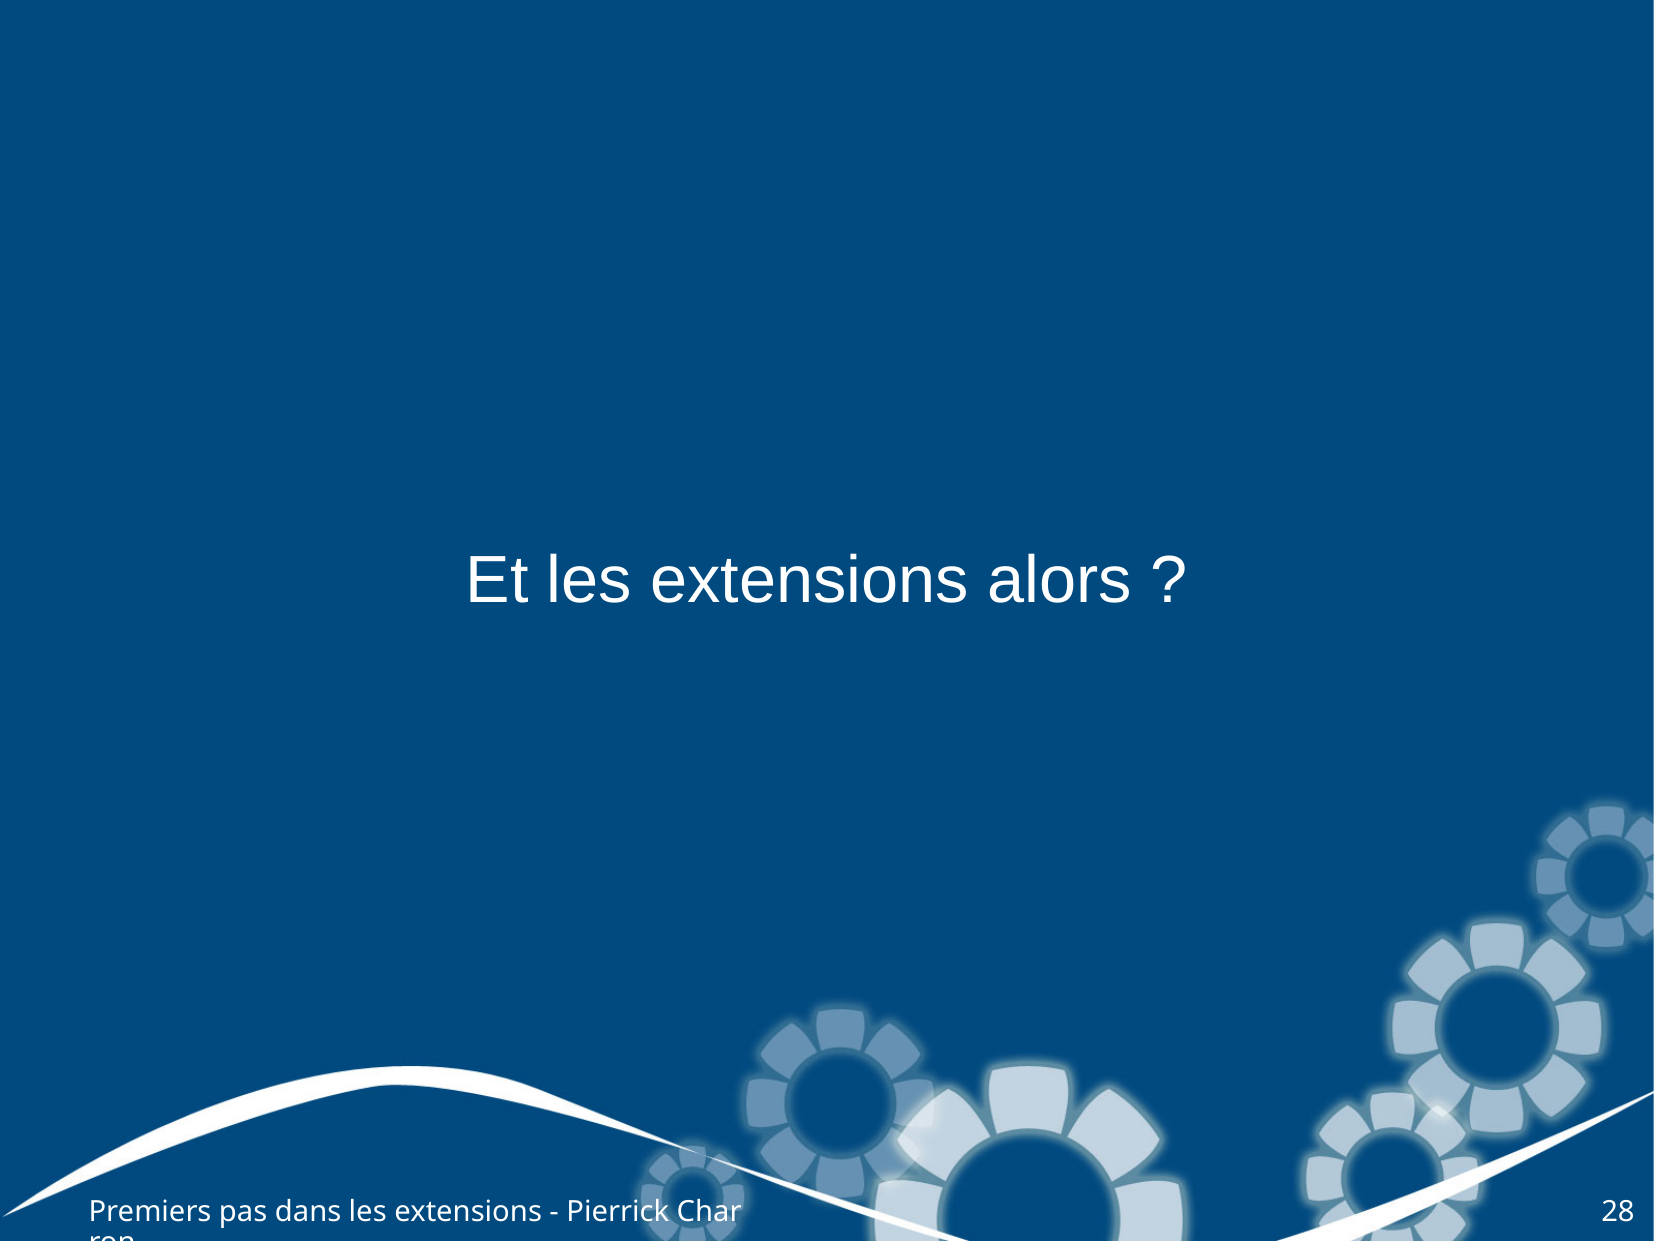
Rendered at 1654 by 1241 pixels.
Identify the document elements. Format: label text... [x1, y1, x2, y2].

picture [0, 0, 1654, 1241]
subtitle Et les extensions alors ? [82, 49, 1571, 1109]
